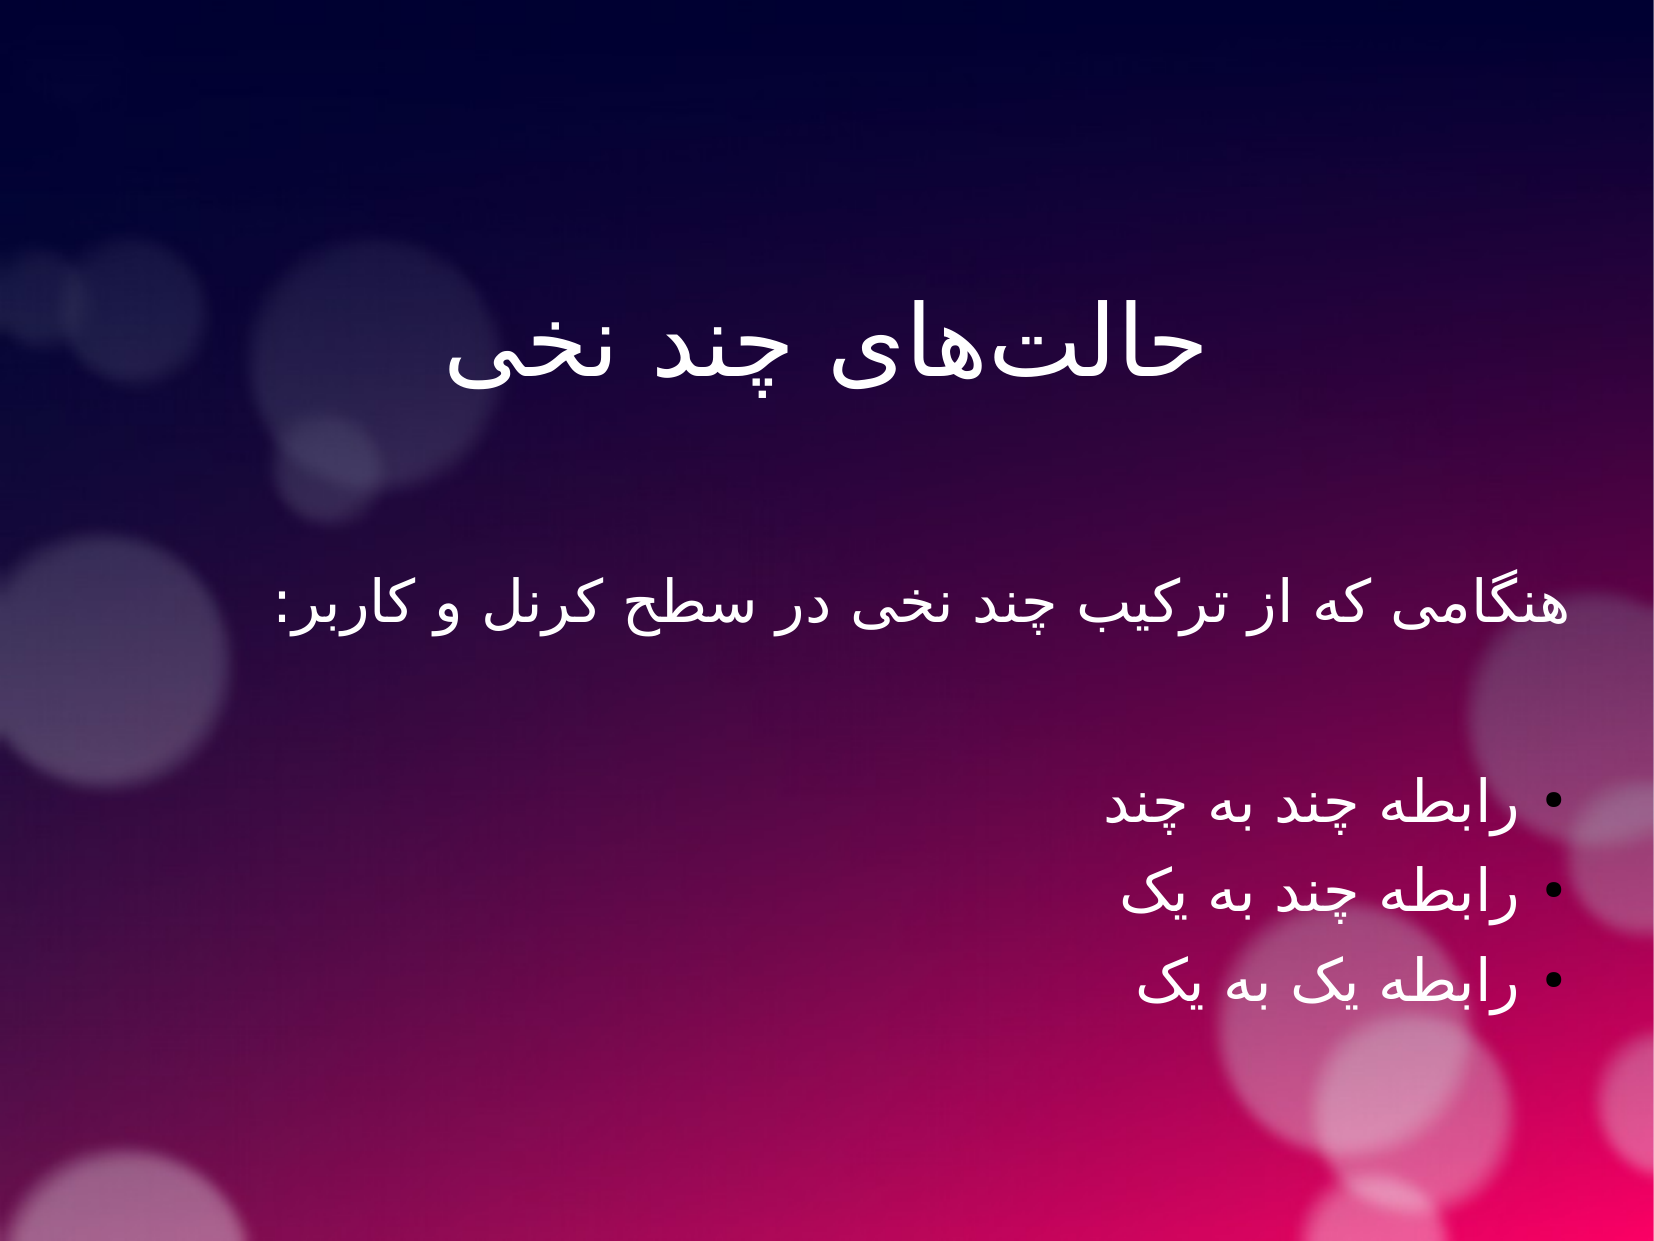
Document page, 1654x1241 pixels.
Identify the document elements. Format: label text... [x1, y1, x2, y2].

list هنگامی که از ترکیب چند نخی در سطح کرنل و کاربر: رابطه چند به چند رابطه چند به یک رابطه یک به یک [82, 568, 1571, 1022]
title حالت‌های چند نخی [82, 238, 1571, 446]
picture [0, 0, 1654, 1241]
